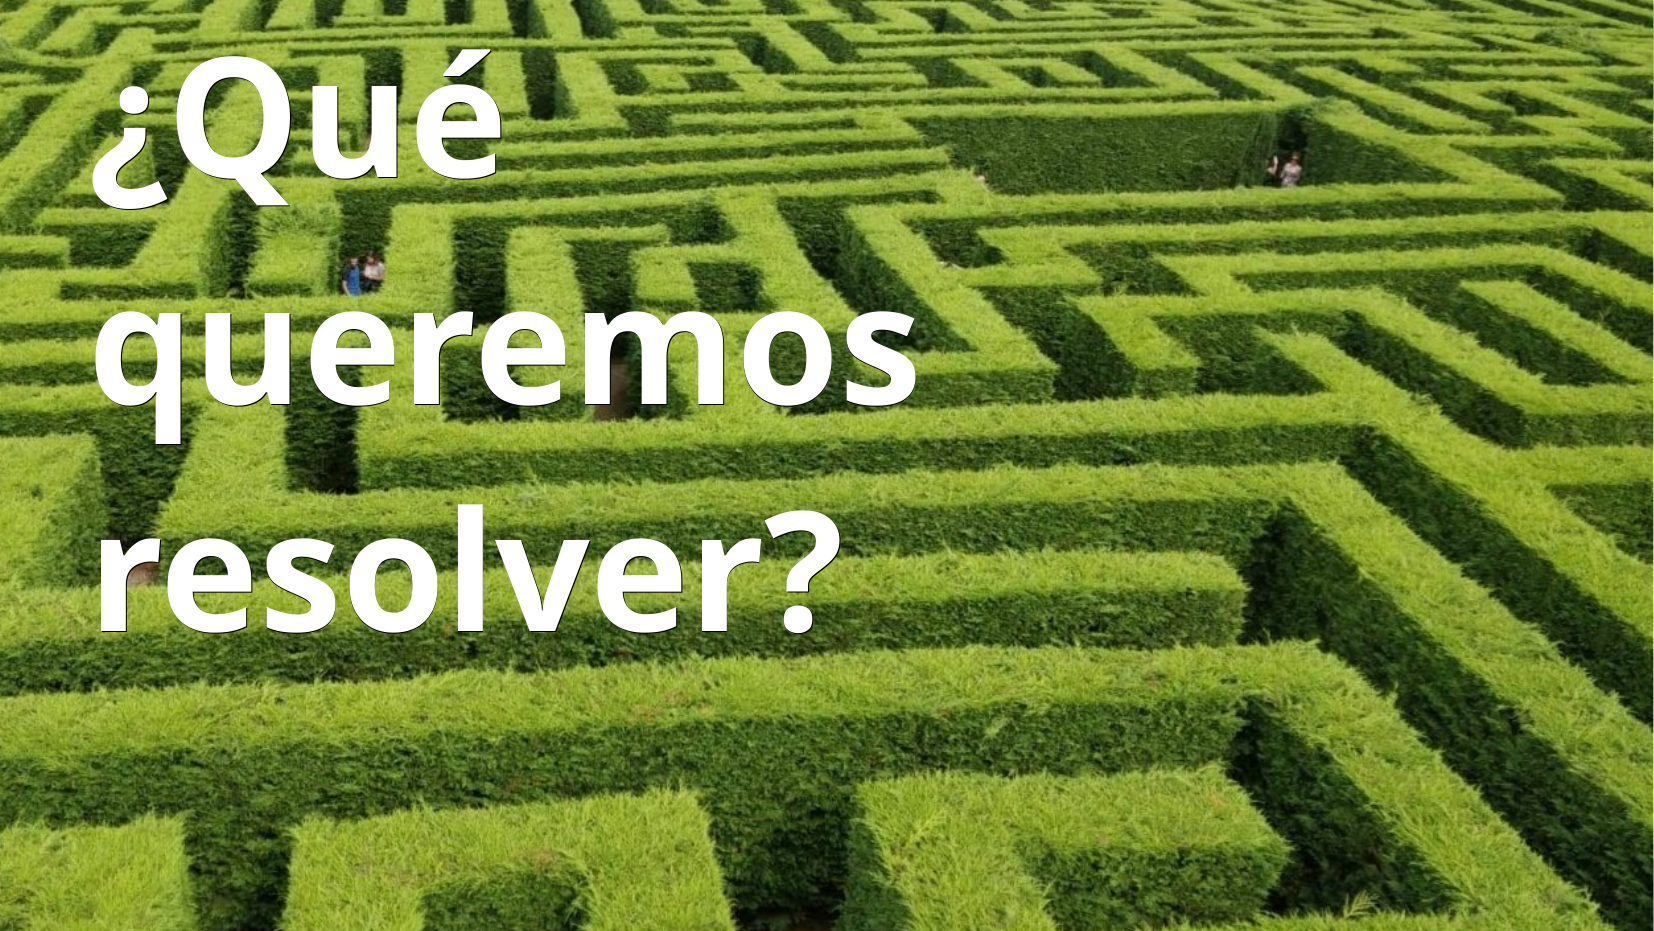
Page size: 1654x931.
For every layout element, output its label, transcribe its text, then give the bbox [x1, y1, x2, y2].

picture [0, 0, 1654, 931]
title ¿Qué queremos resolver? [88, 59, 1625, 621]
